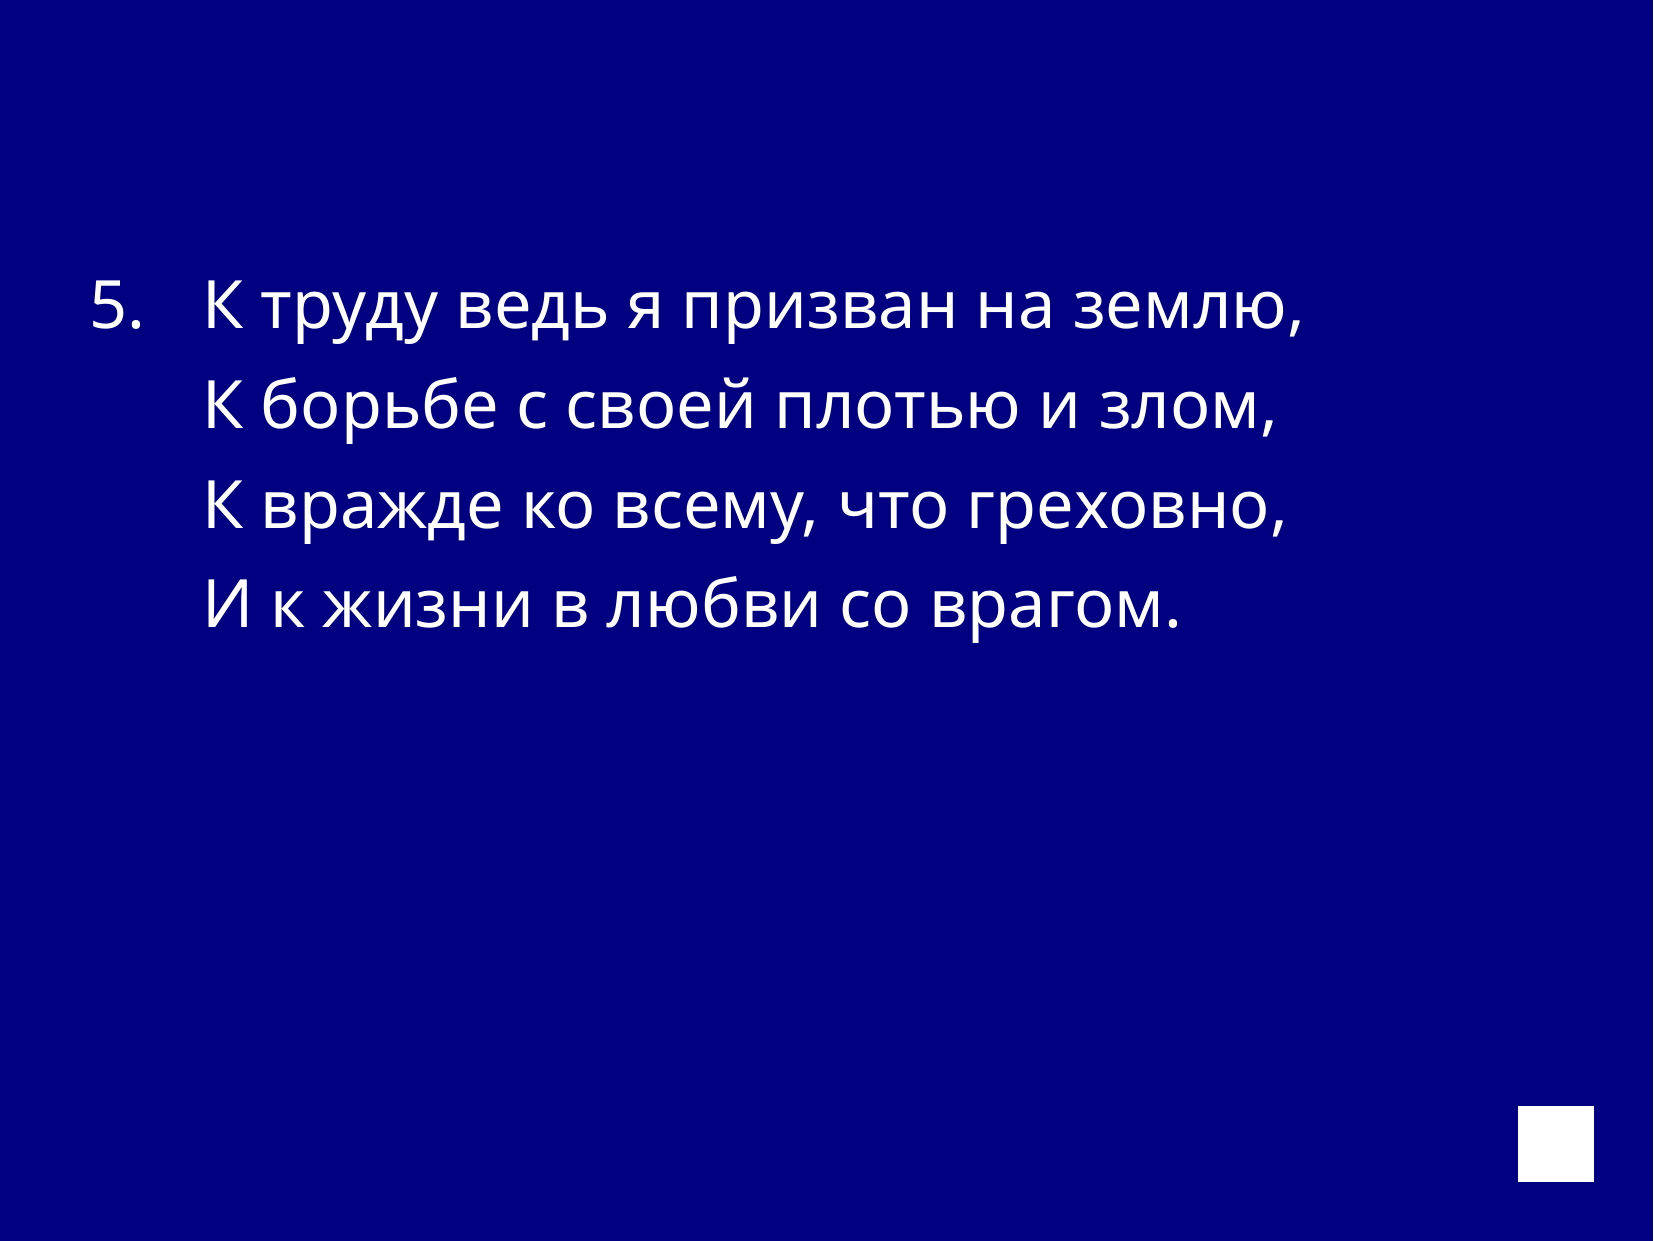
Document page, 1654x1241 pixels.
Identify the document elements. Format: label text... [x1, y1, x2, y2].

text_box 5. К труду ведь я призван на землю, К борьбе с своей плотью и злом, К вражде ко всему, что греховно, И к жизни в любви со врагом. [75, 150, 1576, 1163]
text_box [1518, 1106, 1594, 1182]
